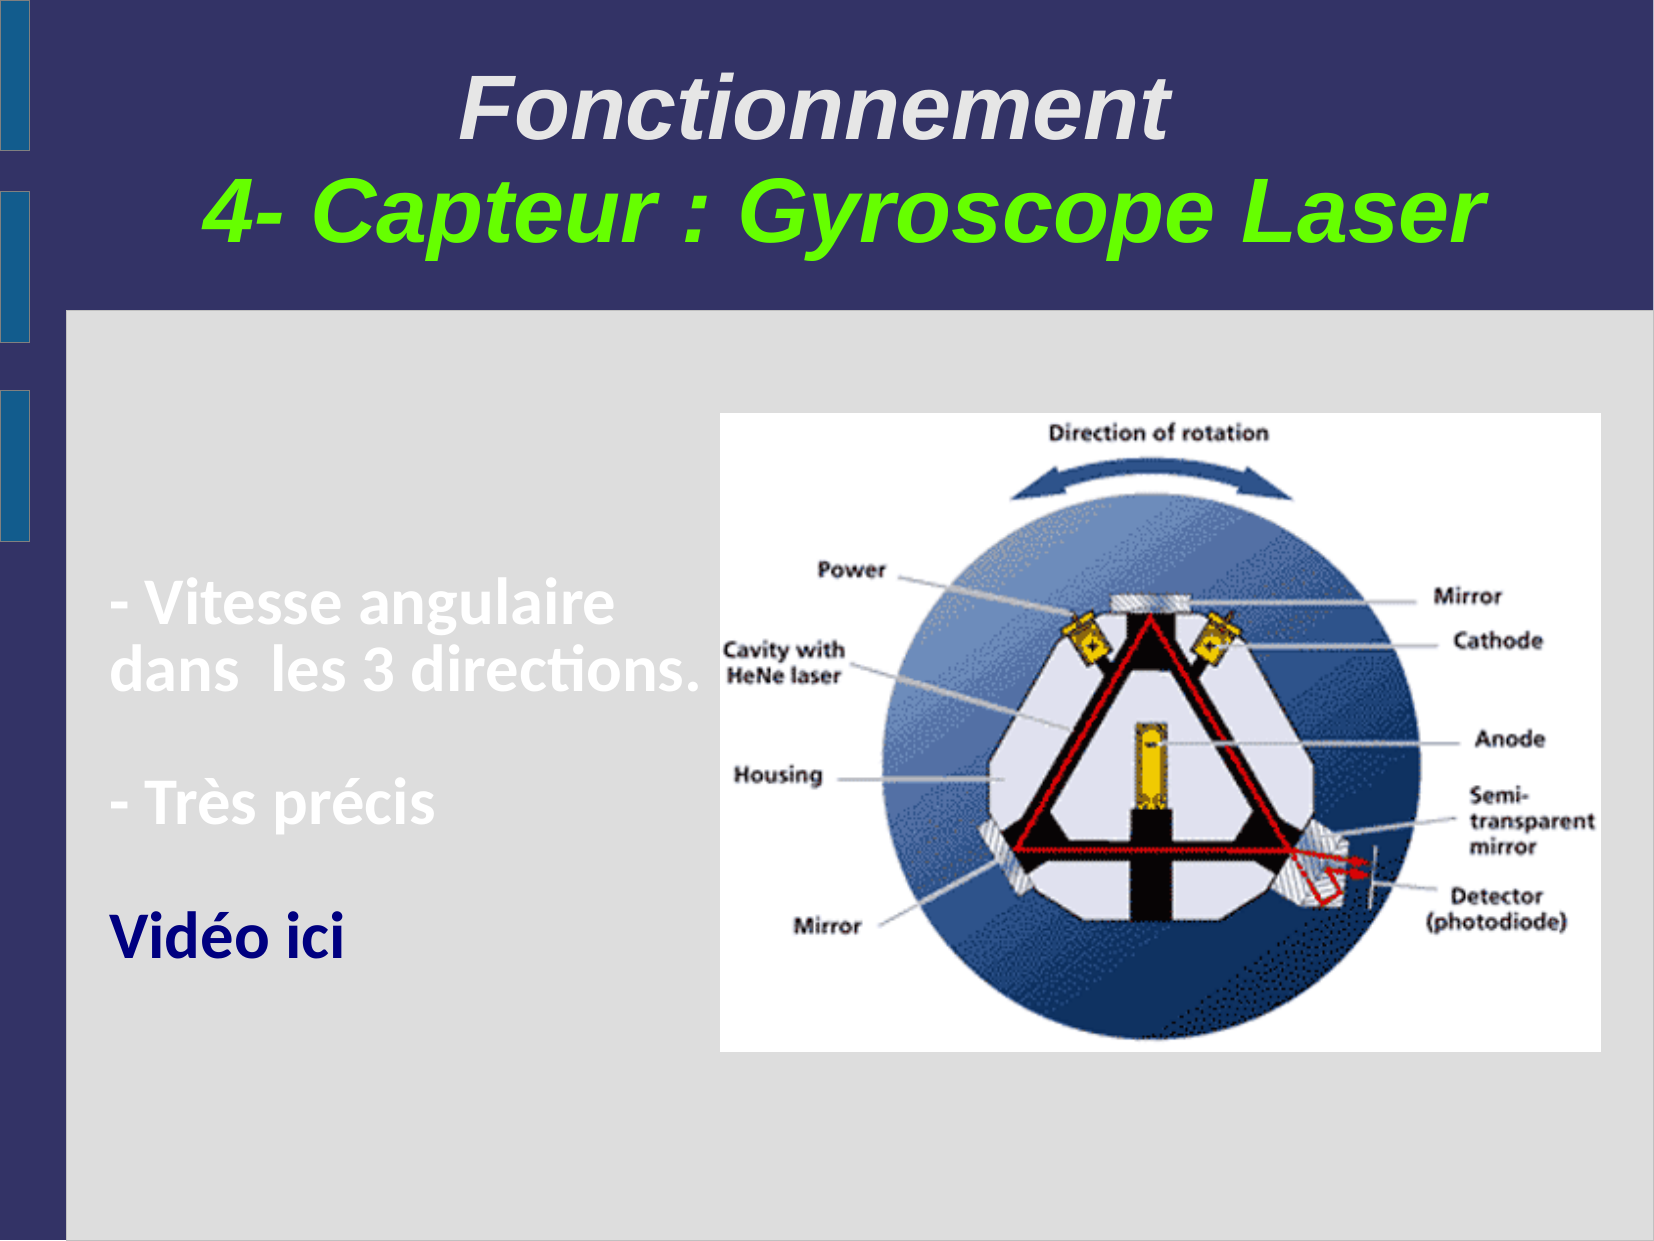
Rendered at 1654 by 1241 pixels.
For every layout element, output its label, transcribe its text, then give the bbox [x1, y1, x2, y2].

title Fonctionnement 4- Capteur : Gyroscope Laser [121, 55, 1534, 263]
picture [720, 413, 1601, 1052]
text_box - Vitesse angulaire dans les 3 directions. - Très précis Vidéo ici [94, 566, 756, 1071]
